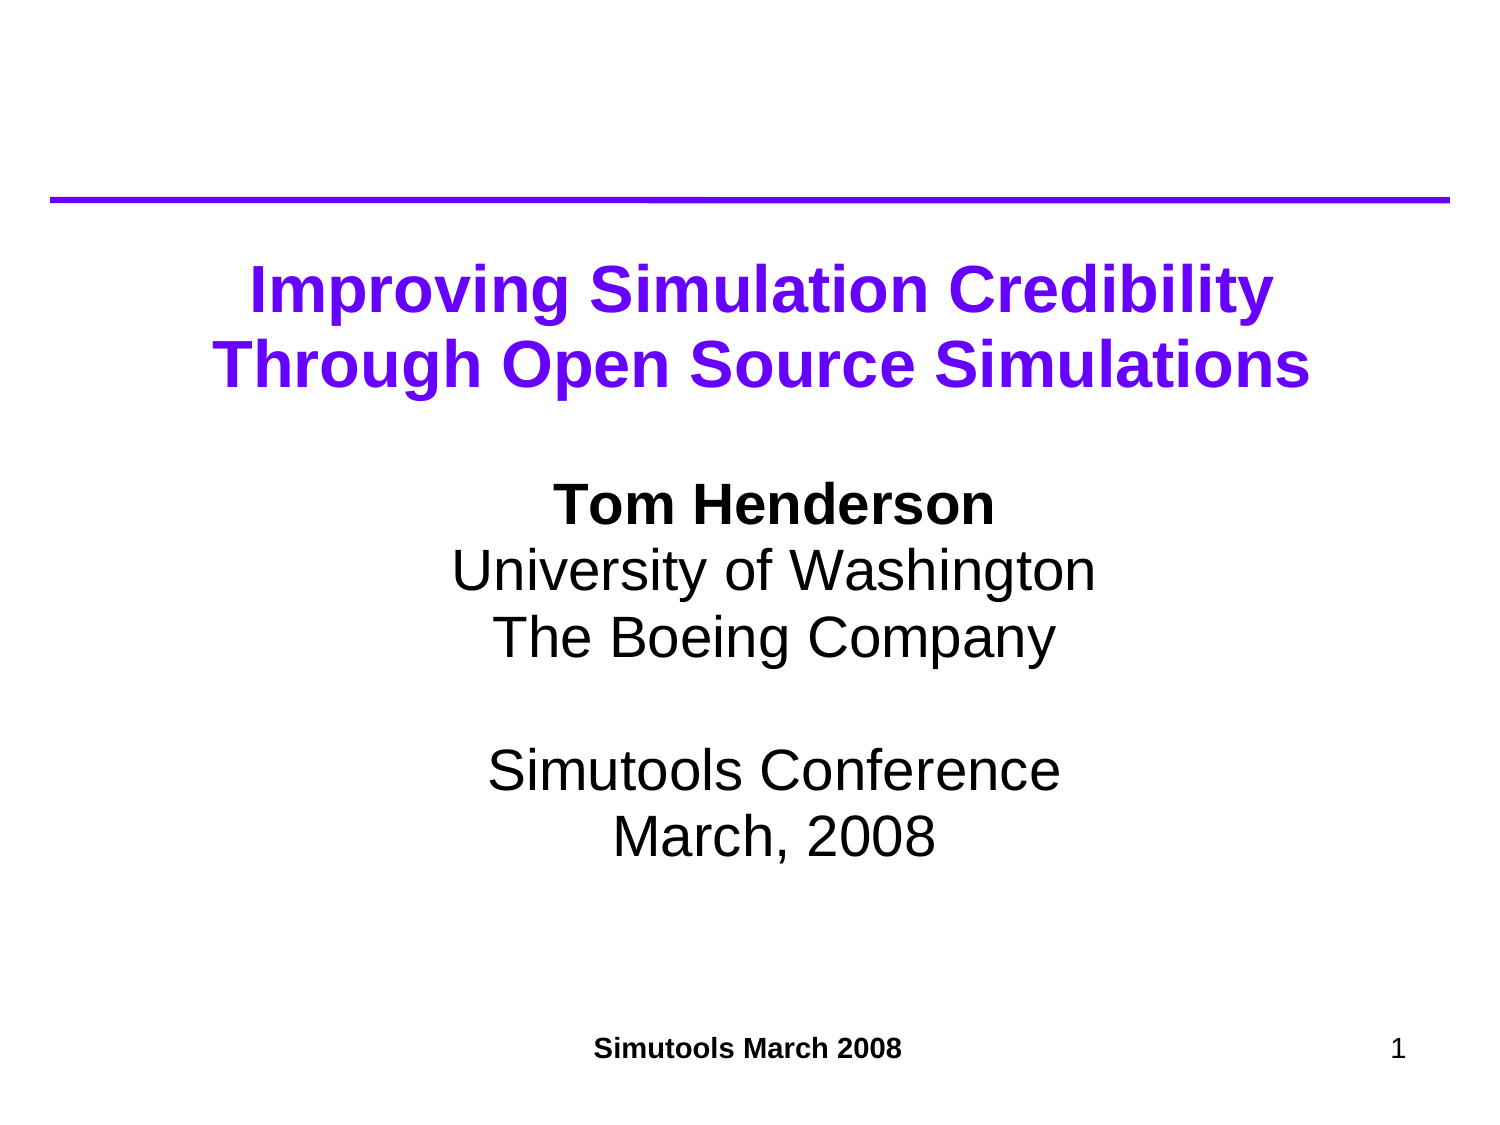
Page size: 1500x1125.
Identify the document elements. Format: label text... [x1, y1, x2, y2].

subtitle Tom Henderson University of Washington The Boeing Company Simutools Conference March, 2008 [112, 474, 1363, 899]
title Improving Simulation Credibility Through Open Source Simulations [125, 239, 1401, 415]
